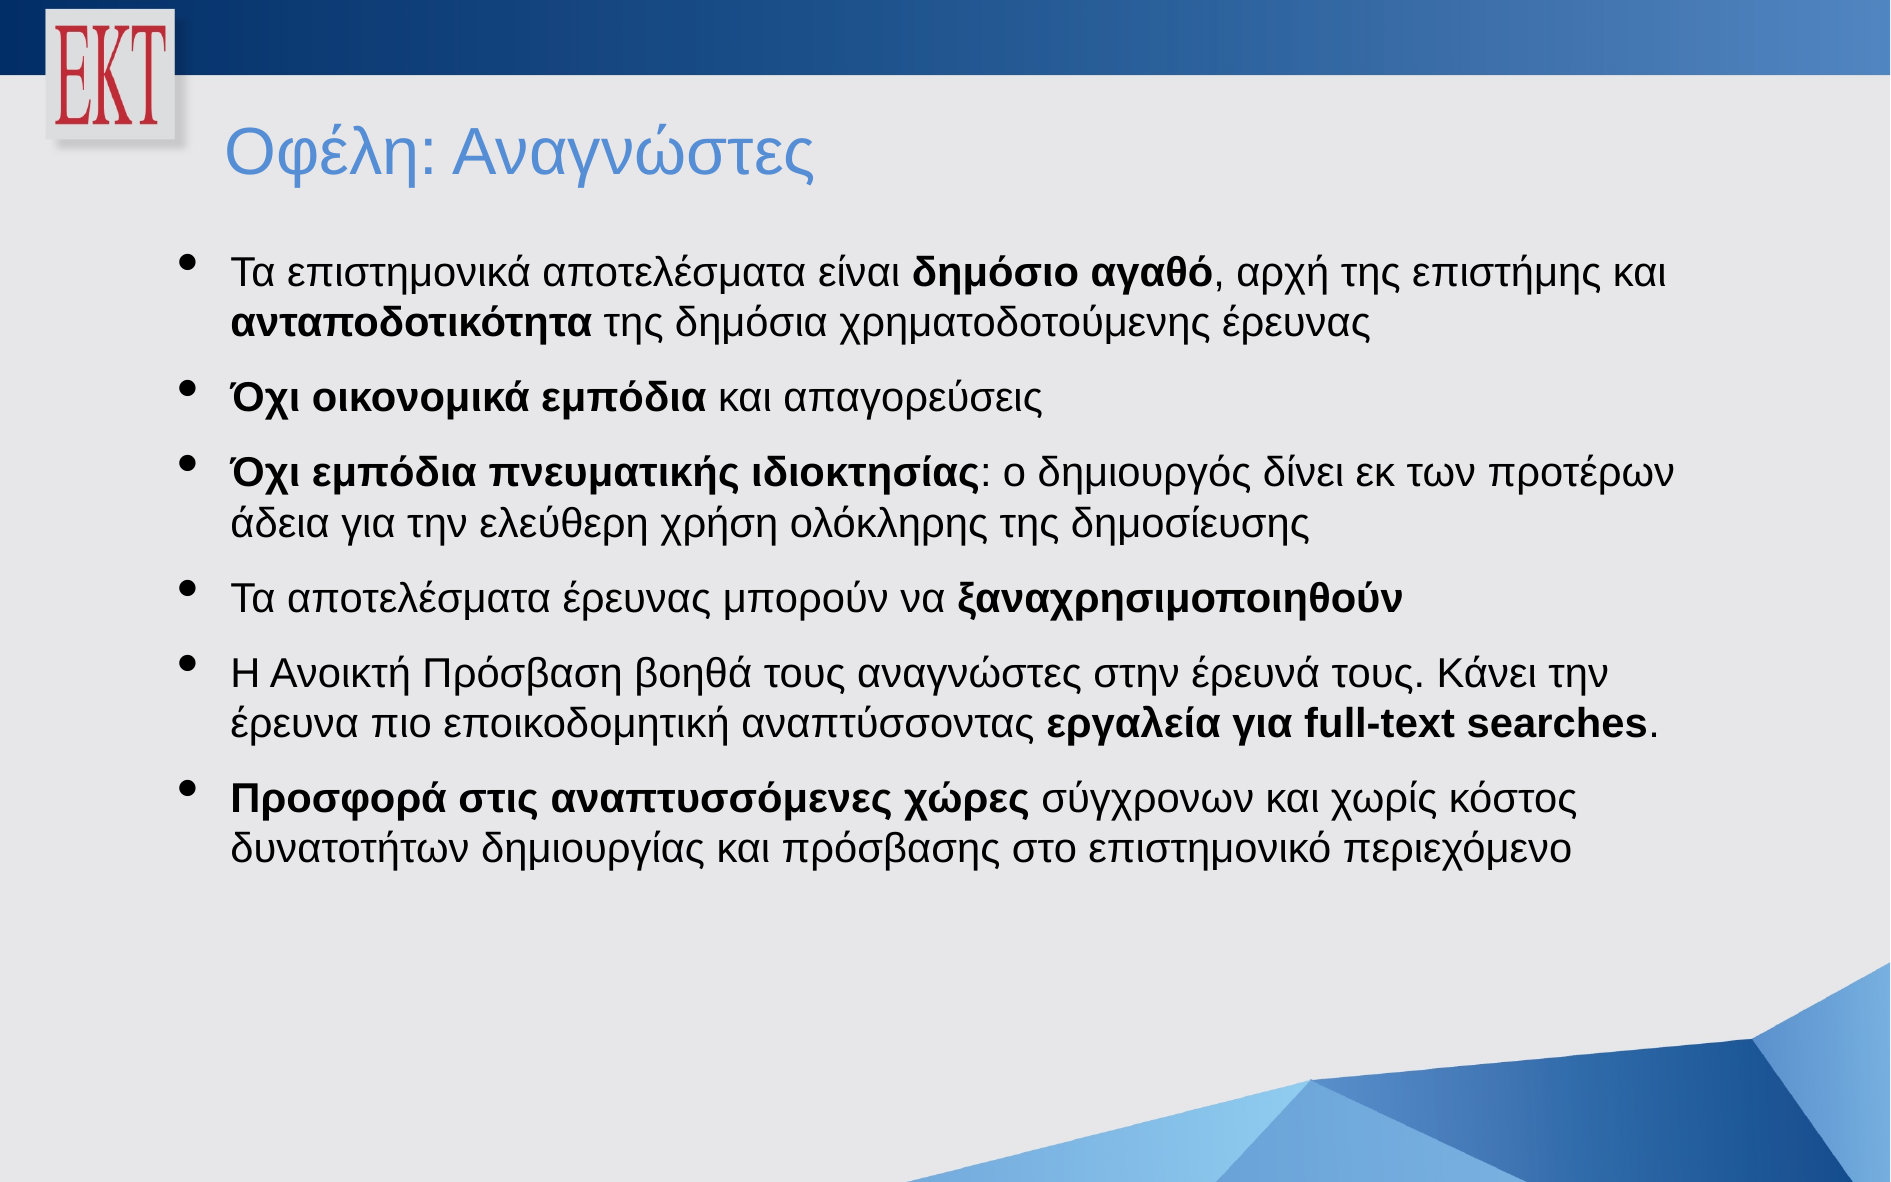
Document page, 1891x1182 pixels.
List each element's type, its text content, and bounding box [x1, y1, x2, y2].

list Τα επιστημονικά αποτελέσματα είναι δημόσιο αγαθό, αρχή της επιστήμης και ανταποδοτικότητα της δημόσια χρηματοδοτούμενης έρευνας Όχι οικονομικά εμπόδια και απαγορεύσεις Όχι εμπόδια πνευματικής ιδιοκτησίας: ο δημιουργός δίνει εκ των προτέρων άδεια για την ελεύθερη χρήση ολόκληρης της δημοσίευσης Τα αποτελέσματα έρευνας μπορούν να ξαναχρησιμοποιηθούν Η Ανοικτή Πρόσβαση βοηθά τους αναγνώστες στην έρευνά τους. Κάνει την έρευνα πιο εποικοδομητική αναπτύσσοντας εργαλεία για full-text searches. Προσφορά στις αναπτυσσόμενες χώρες σύγχρονων και χωρίς κόστος δυνατοτήτων δημιουργίας και πρόσβασης στο επιστημονικό περιεχόμενο [141, 236, 1725, 945]
picture [0, 0, 1891, 1182]
title Οφέλη: Αναγνώστες [224, 118, 1607, 178]
